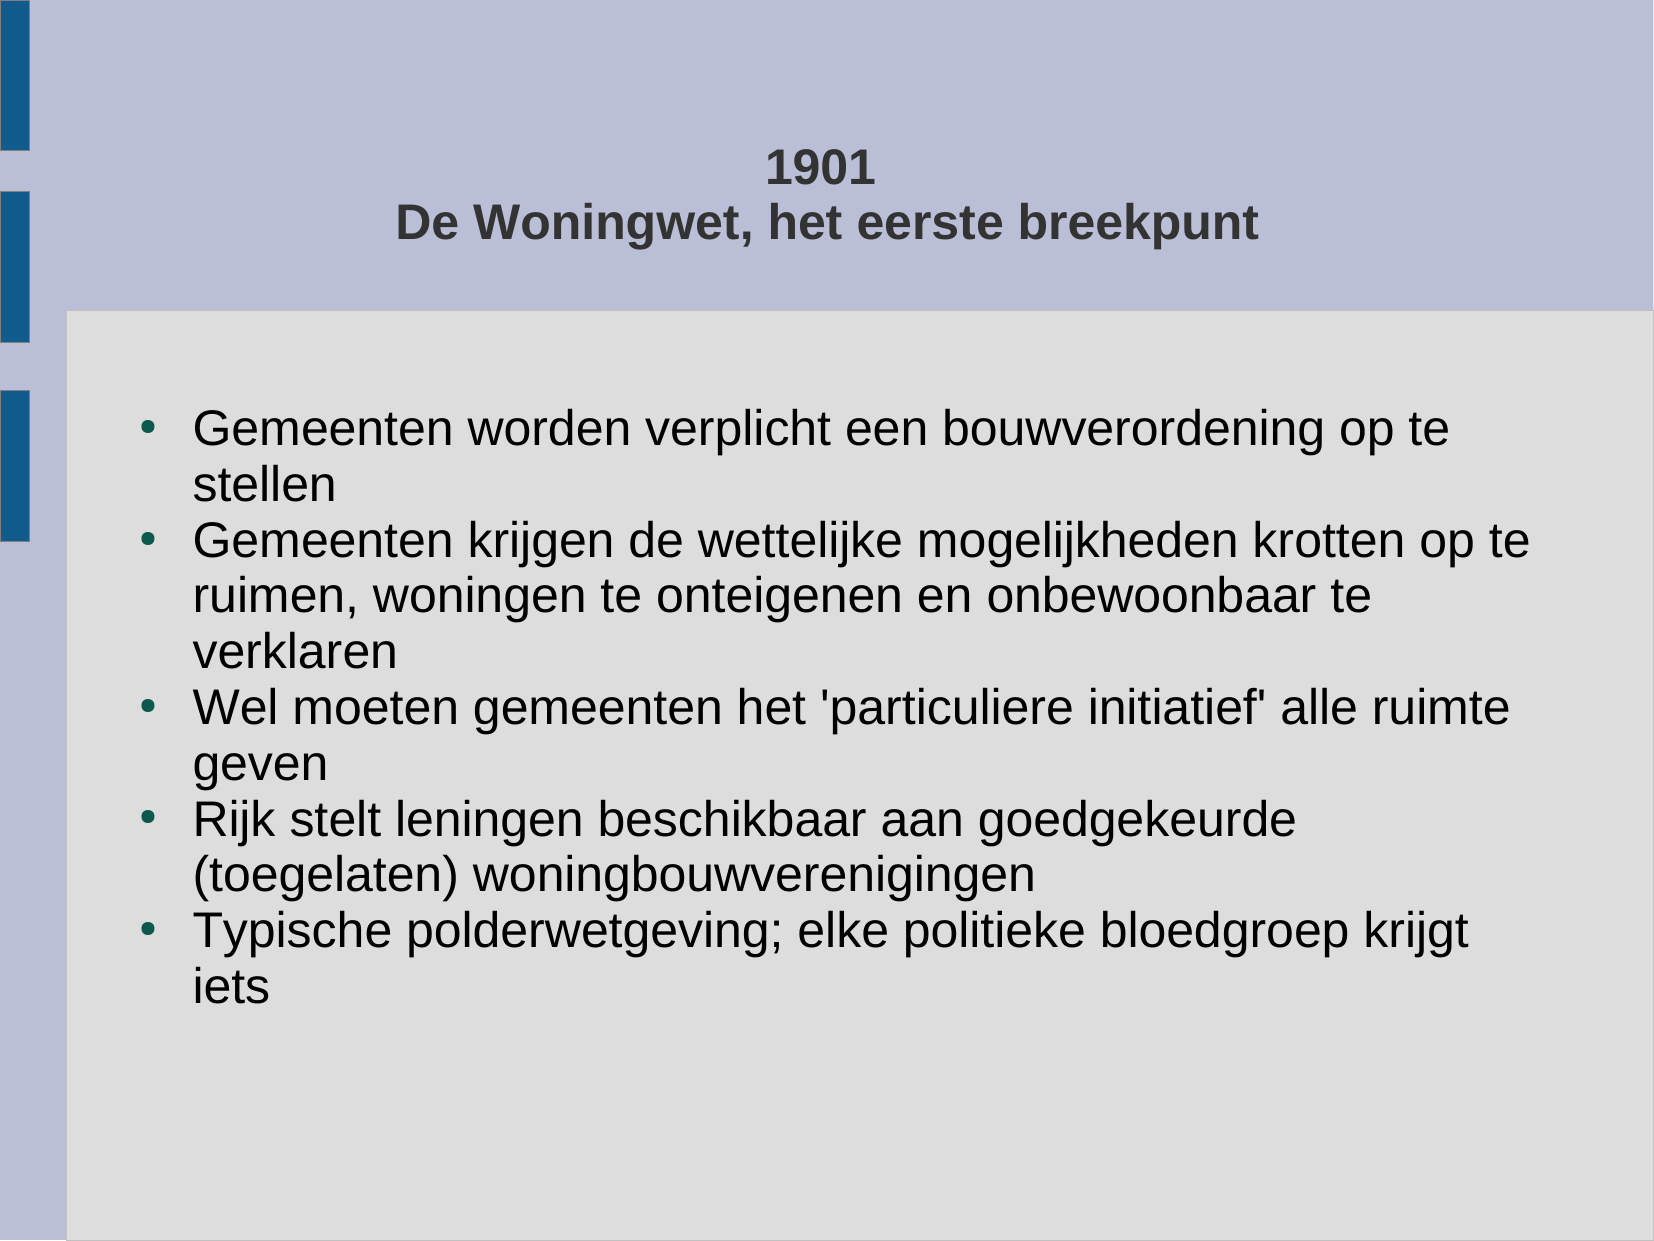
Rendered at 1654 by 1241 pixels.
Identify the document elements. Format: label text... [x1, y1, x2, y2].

list Gemeenten worden verplicht een bouwverordening op te stellen Gemeenten krijgen de wettelijke mogelijkheden krotten op te ruimen, woningen te onteigenen en onbewoonbaar te verklaren Wel moeten gemeenten het 'particuliere initiatief' alle ruimte geven Rijk stelt leningen beschikbaar aan goedgekeurde (toegelaten) woningbouwverenigingen Typische polderwetgeving; elke politieke bloedgroep krijgt iets [121, 344, 1534, 1127]
title 1901 De Woningwet, het eerste breekpunt [121, 91, 1534, 299]
